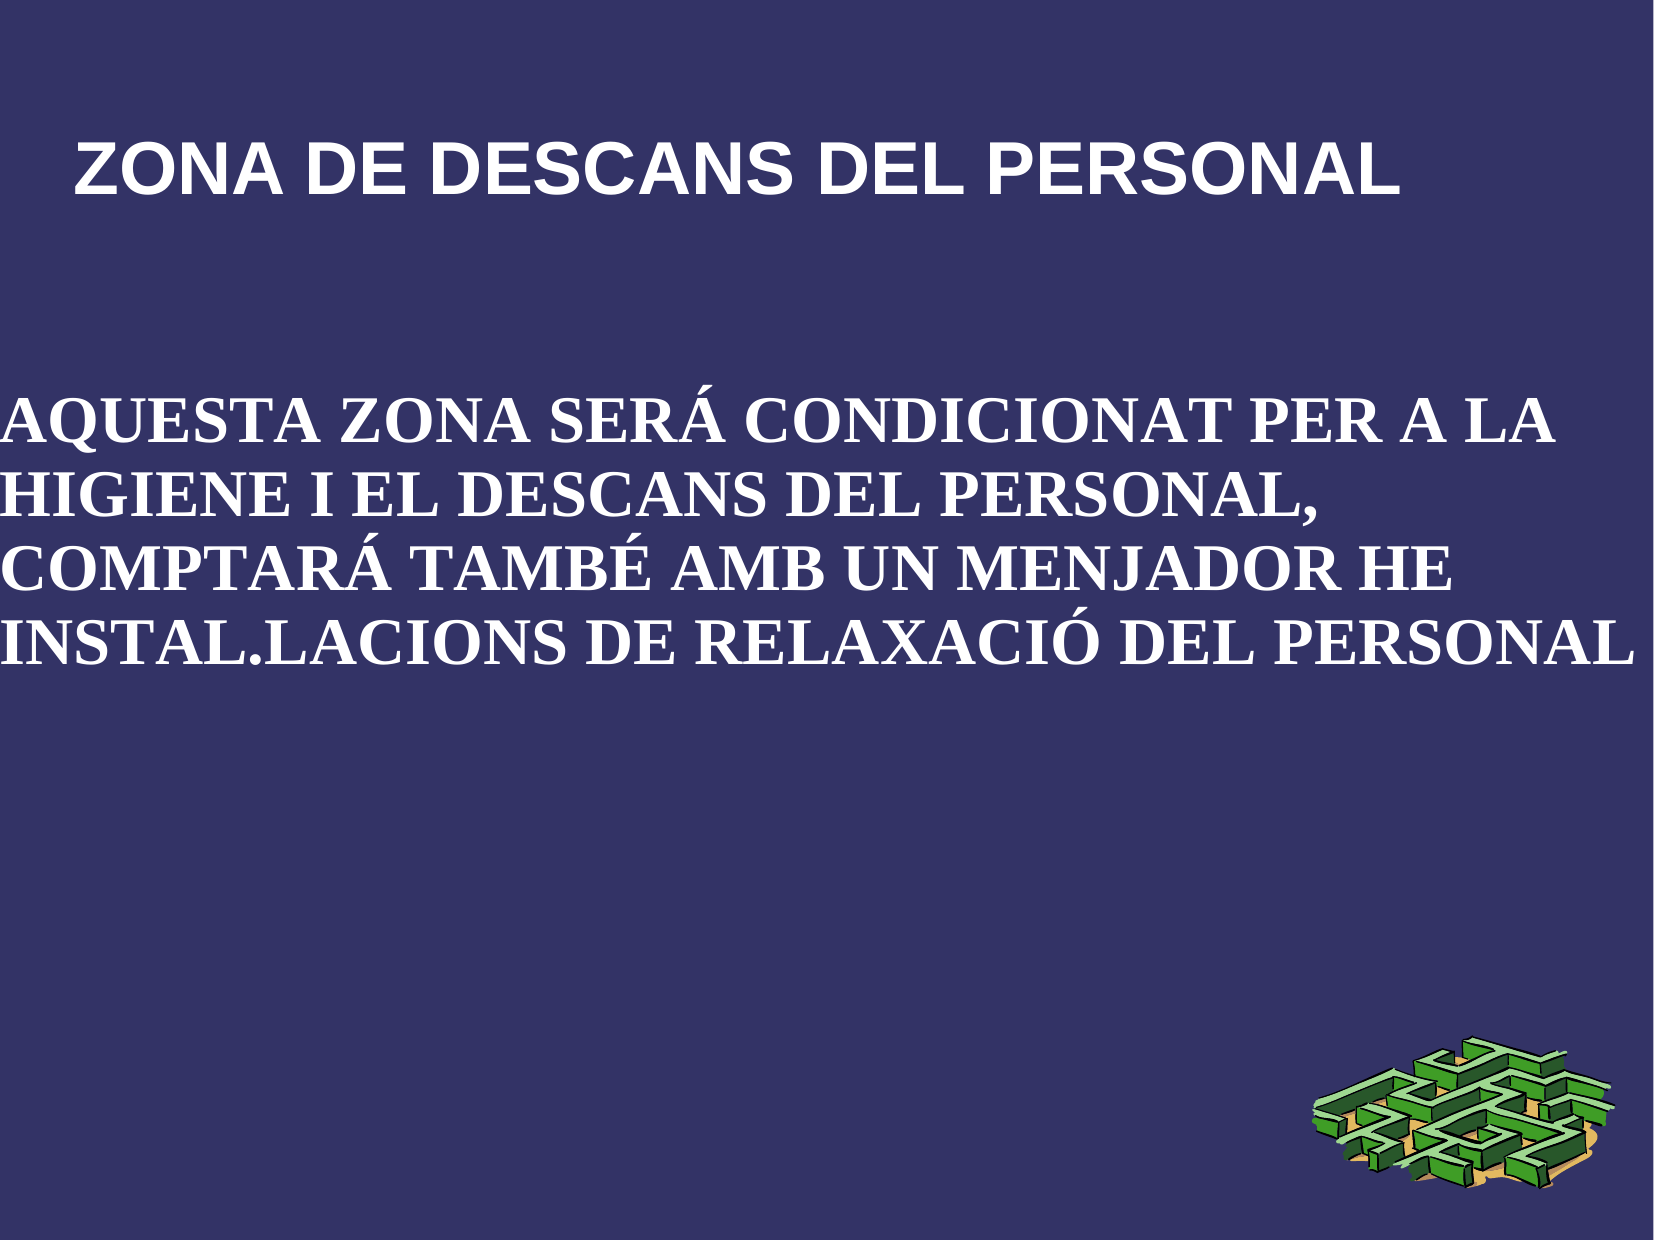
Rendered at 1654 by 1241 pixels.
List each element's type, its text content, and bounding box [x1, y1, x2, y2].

text_box ZONA DE DESCANS DEL PERSONAL [59, 119, 1565, 218]
text_box AQUESTA ZONA SERÁ CONDICIONAT PER A LA HIGIENE I EL DESCANS DEL PERSONAL, COMPTARÁ TAMBÉ AMB UN MENJADOR HE INSTAL.LACIONS DE RELAXACIÓ DEL PERSONAL [0, 382, 1654, 680]
